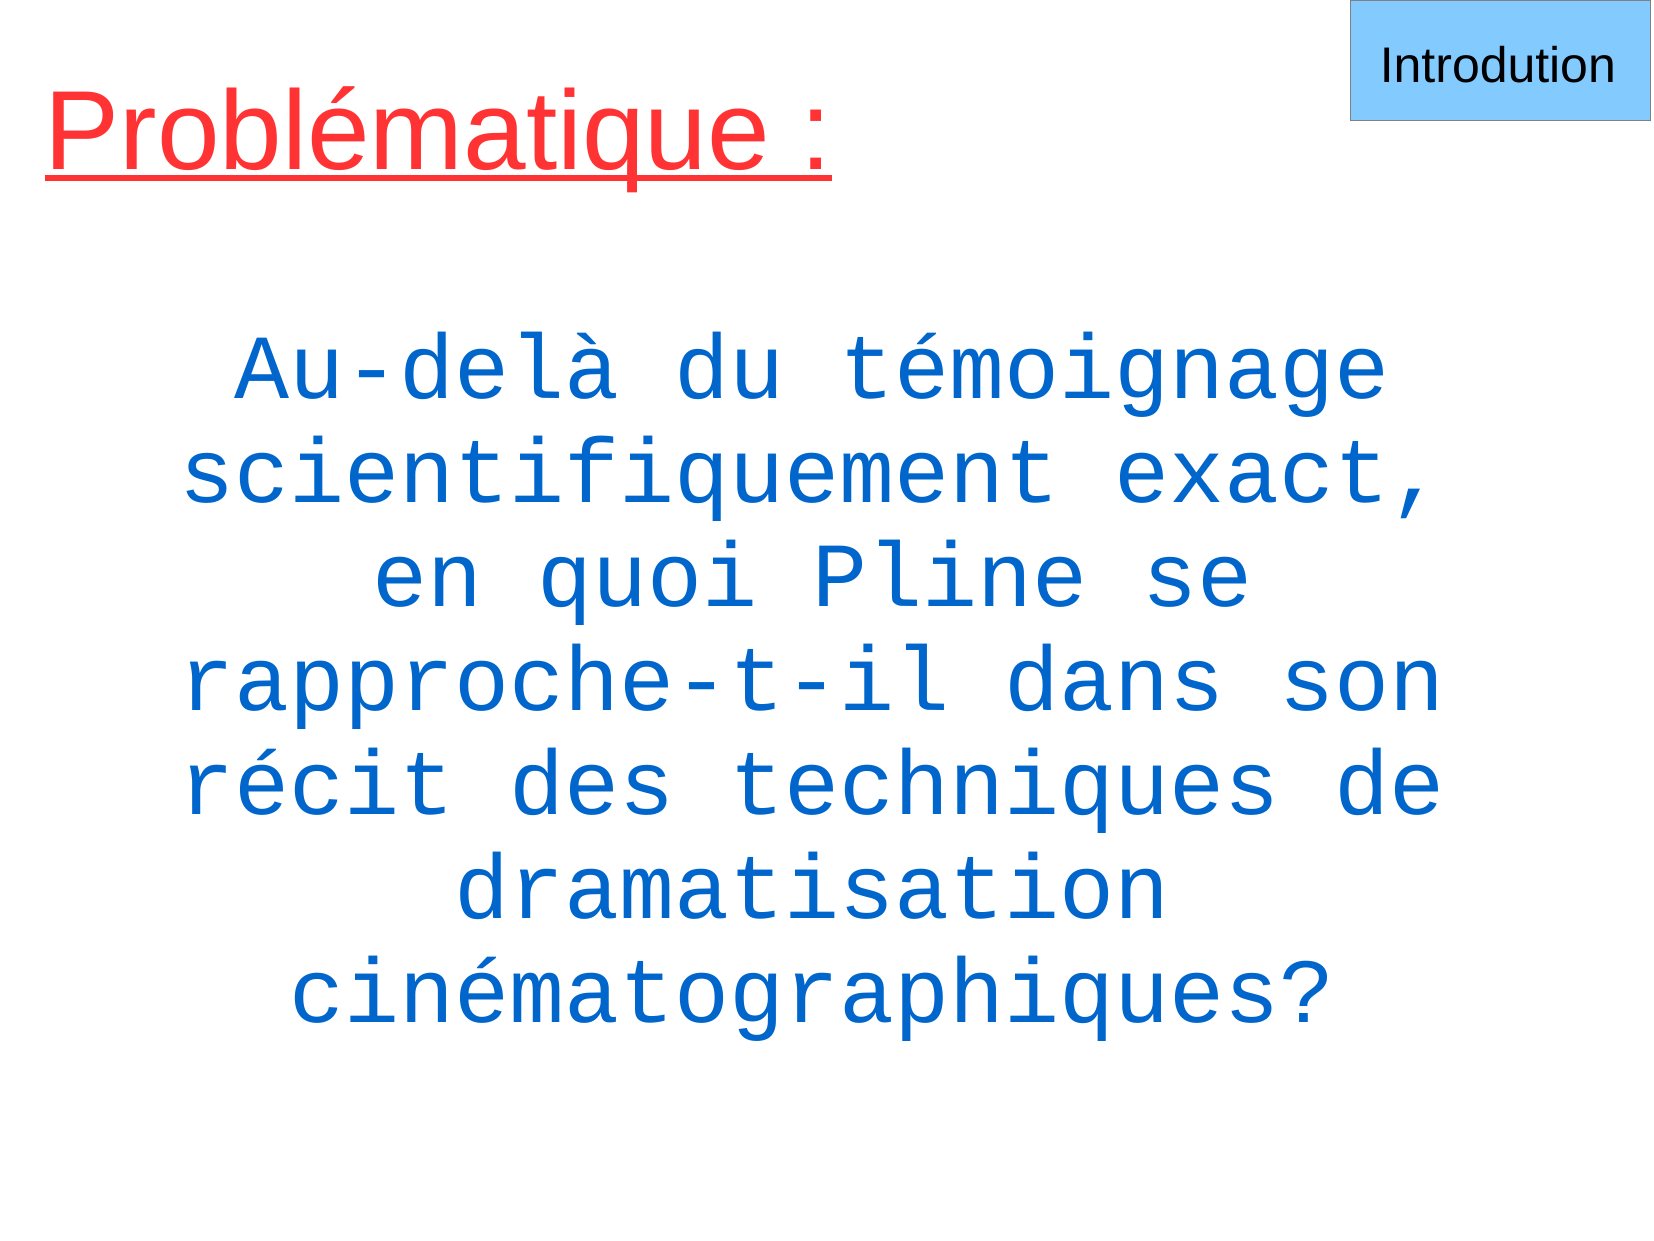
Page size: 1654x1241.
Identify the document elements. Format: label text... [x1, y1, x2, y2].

text_box Introdution [1365, 30, 1633, 101]
text_box [1350, 0, 1651, 121]
text_box Au-delà du témoignage scientifiquement exact, en quoi Pline se rapproche-t-il dans son récit des techniques de dramatisation cinématographiques? [165, 315, 1486, 1058]
text_box Problématique : [30, 60, 848, 201]
